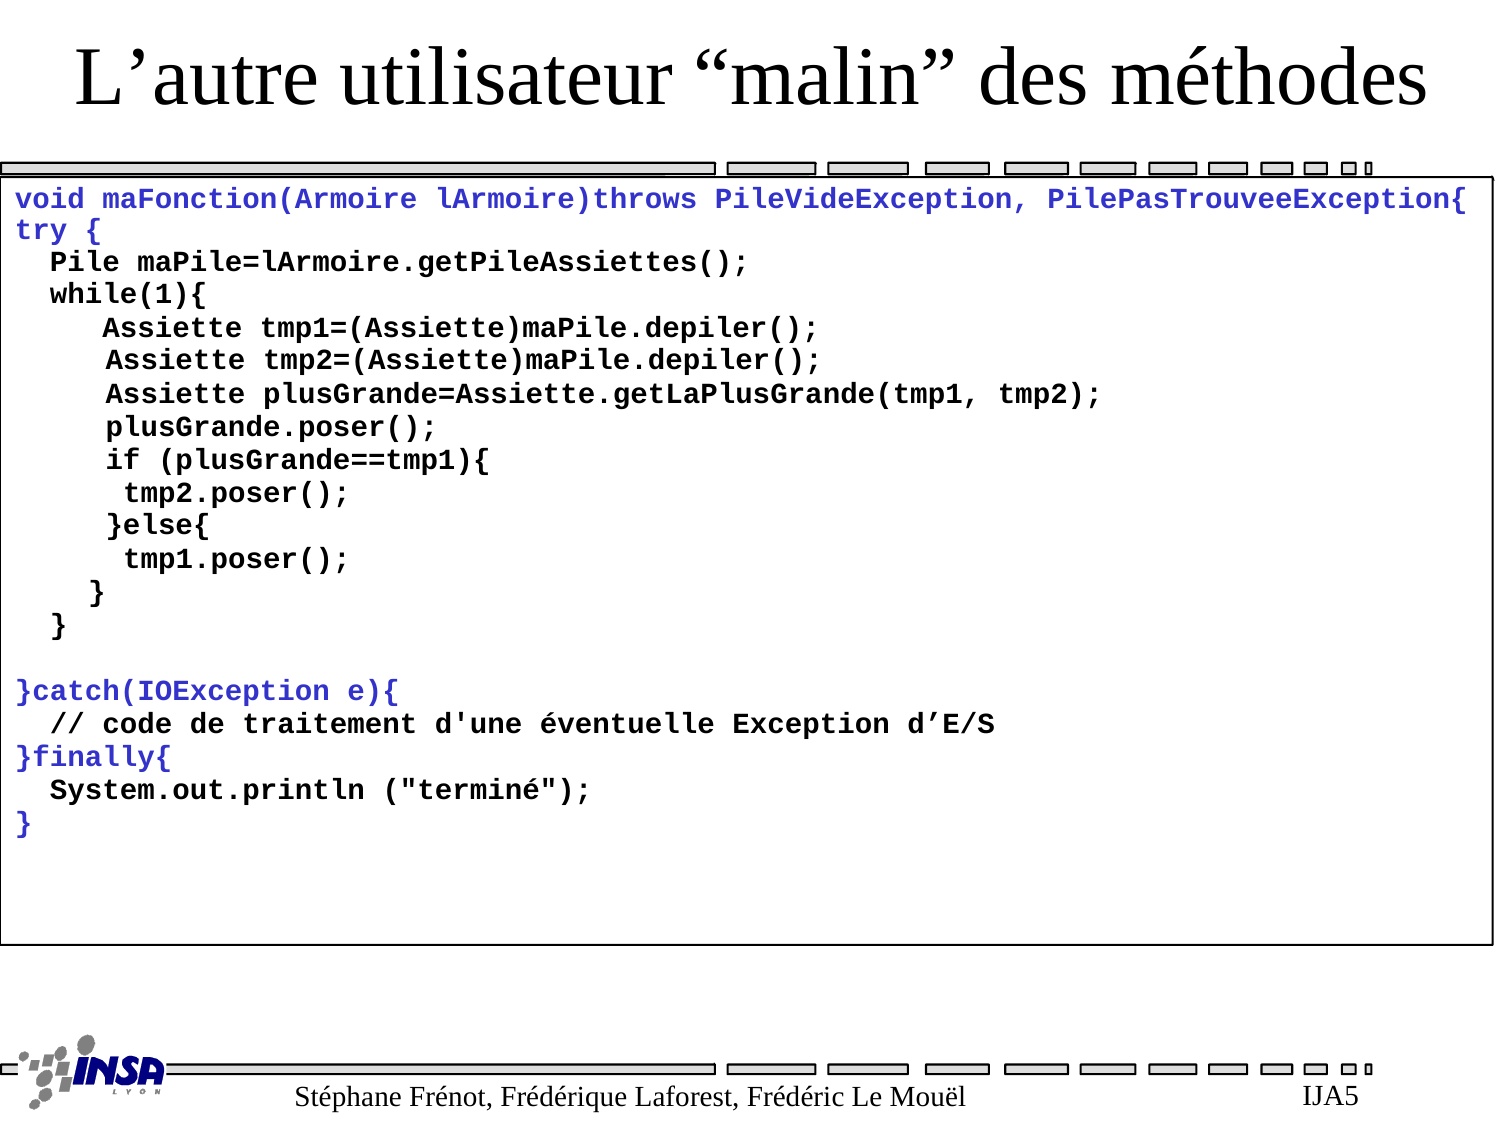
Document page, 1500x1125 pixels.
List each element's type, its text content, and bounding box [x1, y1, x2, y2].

text_box void maFonction(Armoire lArmoire)throws PileVideException, PilePasTrouveeException{ try { Pile maPile=lArmoire.getPileAssiettes(); while(1){ Assiette tmp1=(Assiette)maPile.depiler(); Assiette tmp2=(Assiette)maPile.depiler(); Assiette plusGrande=Assiette.getLaPlusGrande(tmp1, tmp2); plusGrande.poser(); if (plusGrande==tmp1){ tmp2.poser(); }else{ tmp1.poser(); } } }catch(IOException e){ // code de traitement d'une éventuelle Exception d’E/S }finally{ System.out.println ("terminé"); } [0, 177, 1493, 849]
title L’autre utilisateur “malin” des méthodes [29, 32, 1477, 141]
